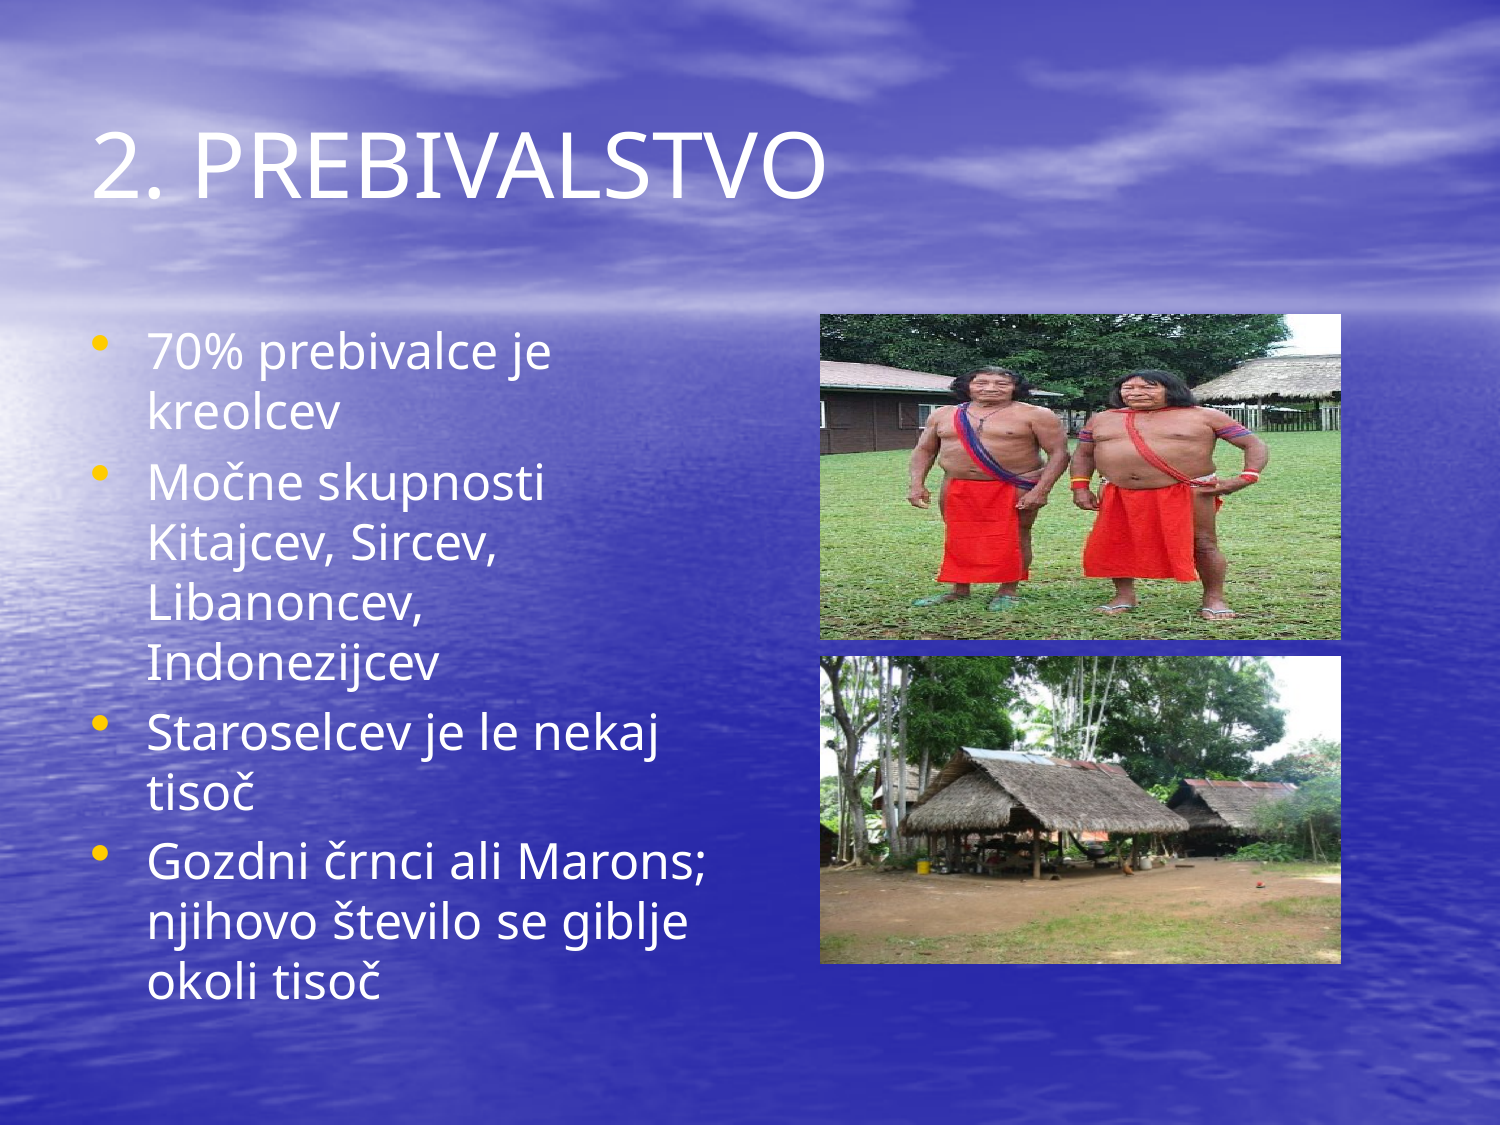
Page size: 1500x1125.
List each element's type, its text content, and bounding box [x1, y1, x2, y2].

title 2. PREBIVALSTVO [75, 47, 1425, 275]
picture [0, 0, 1500, 1125]
list 70% prebivalce je kreolcev Močne skupnosti Kitajcev, Sircev, Libanoncev, Indonezijcev Staroselcev je le nekaj tisoč Gozdni črnci ali Marons; njihovo število se giblje okoli tisoč [75, 312, 738, 988]
